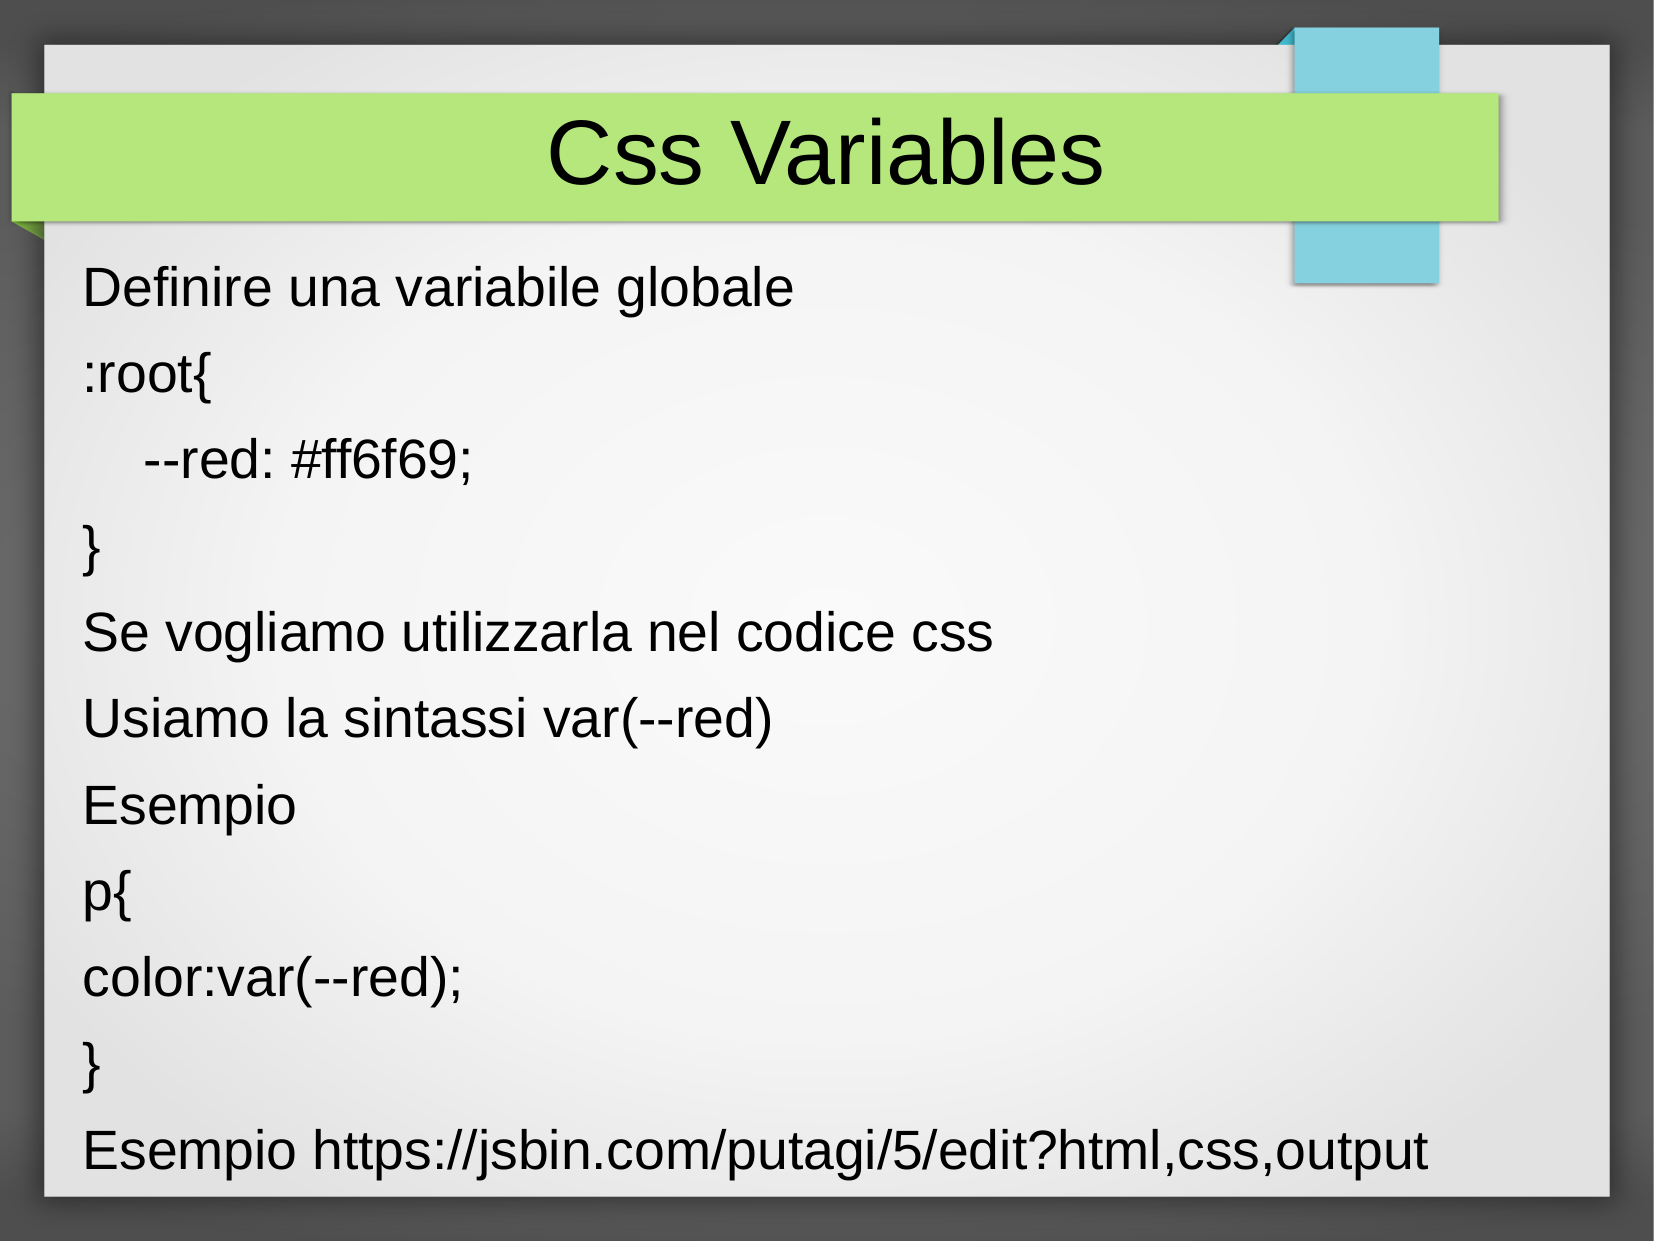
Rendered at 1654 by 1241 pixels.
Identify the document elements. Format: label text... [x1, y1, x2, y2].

picture [0, 0, 1654, 1241]
title Css Variables [82, 49, 1571, 256]
list Definire una variabile globale :root{ --red: #ff6f69; } Se vogliamo utilizzarla nel codice css Usiamo la sintassi var(--red) Esempio p{ color:var(--red); } Esempio https://jsbin.com/putagi/5/edit?html,css,output [82, 256, 1571, 1182]
